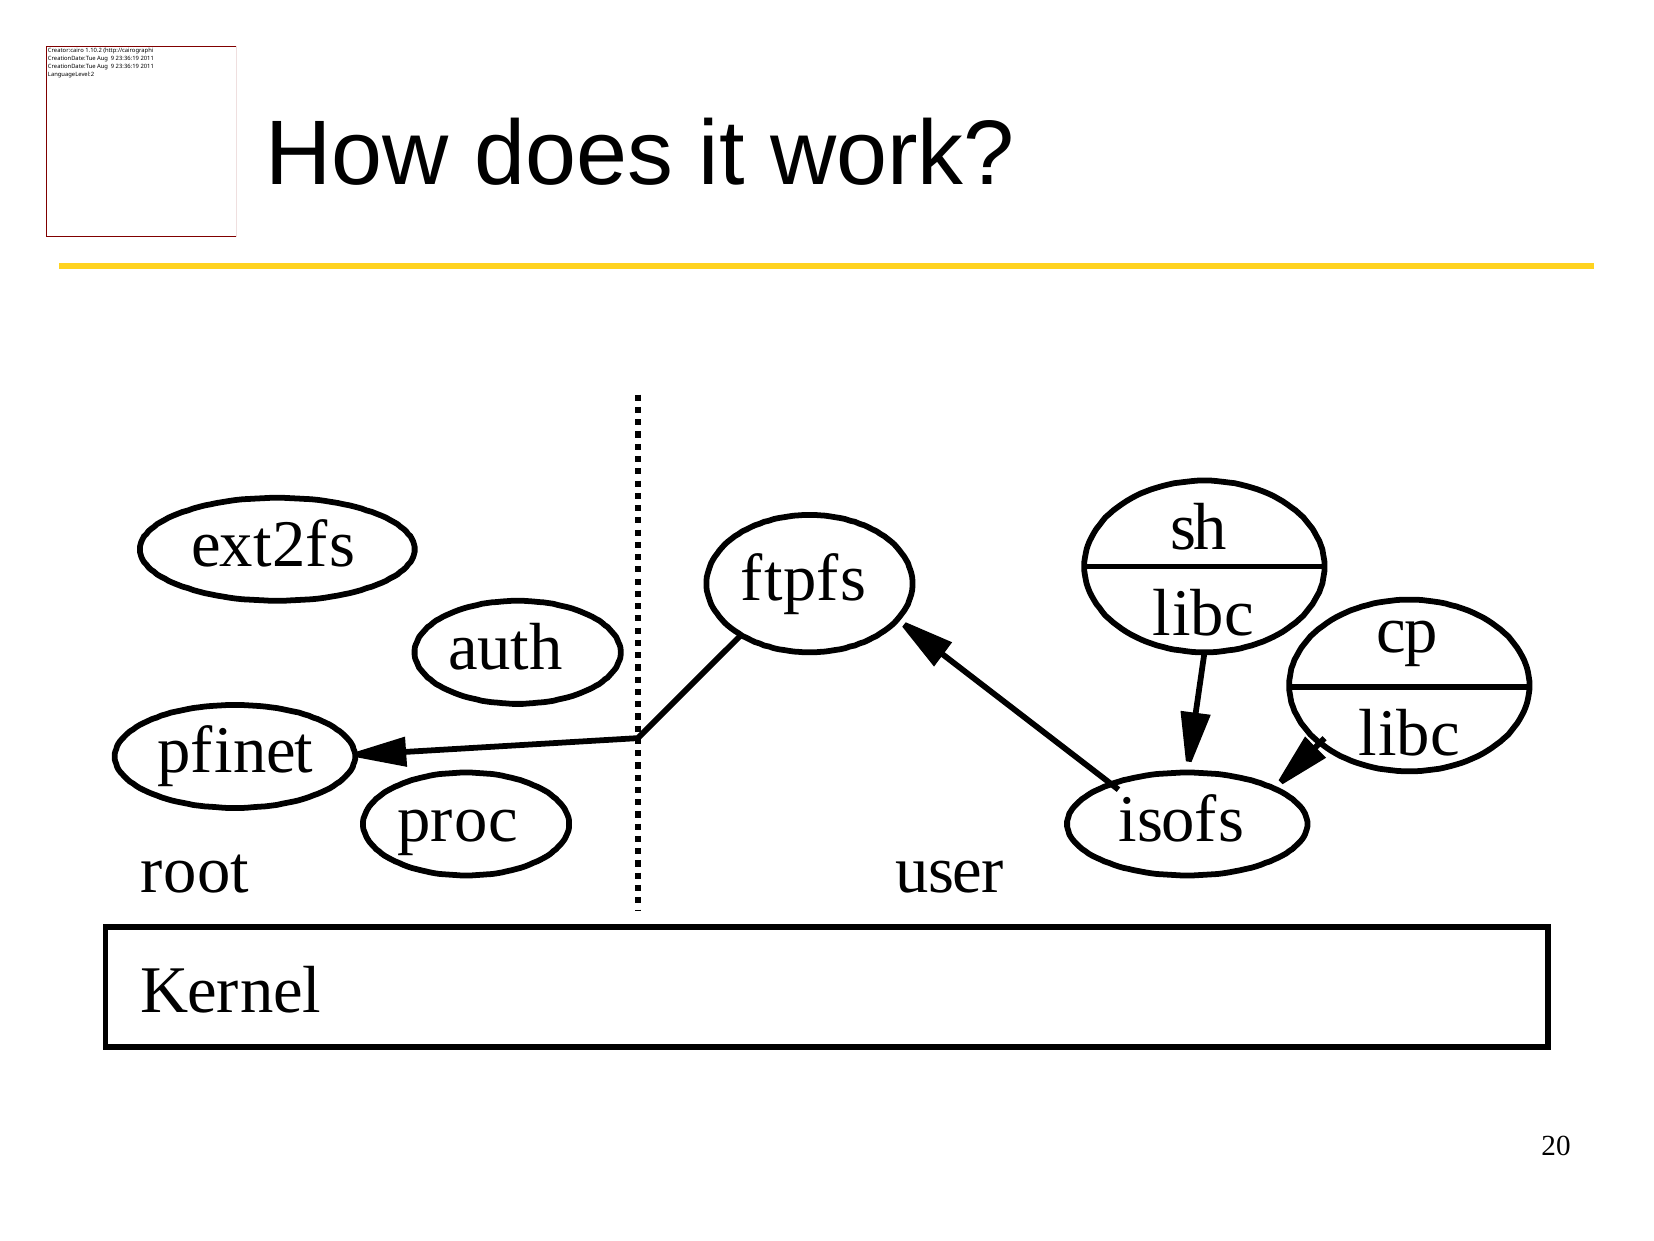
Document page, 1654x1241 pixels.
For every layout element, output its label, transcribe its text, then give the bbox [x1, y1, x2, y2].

picture [82, 371, 1571, 1071]
title How does it work? [265, 49, 1571, 257]
